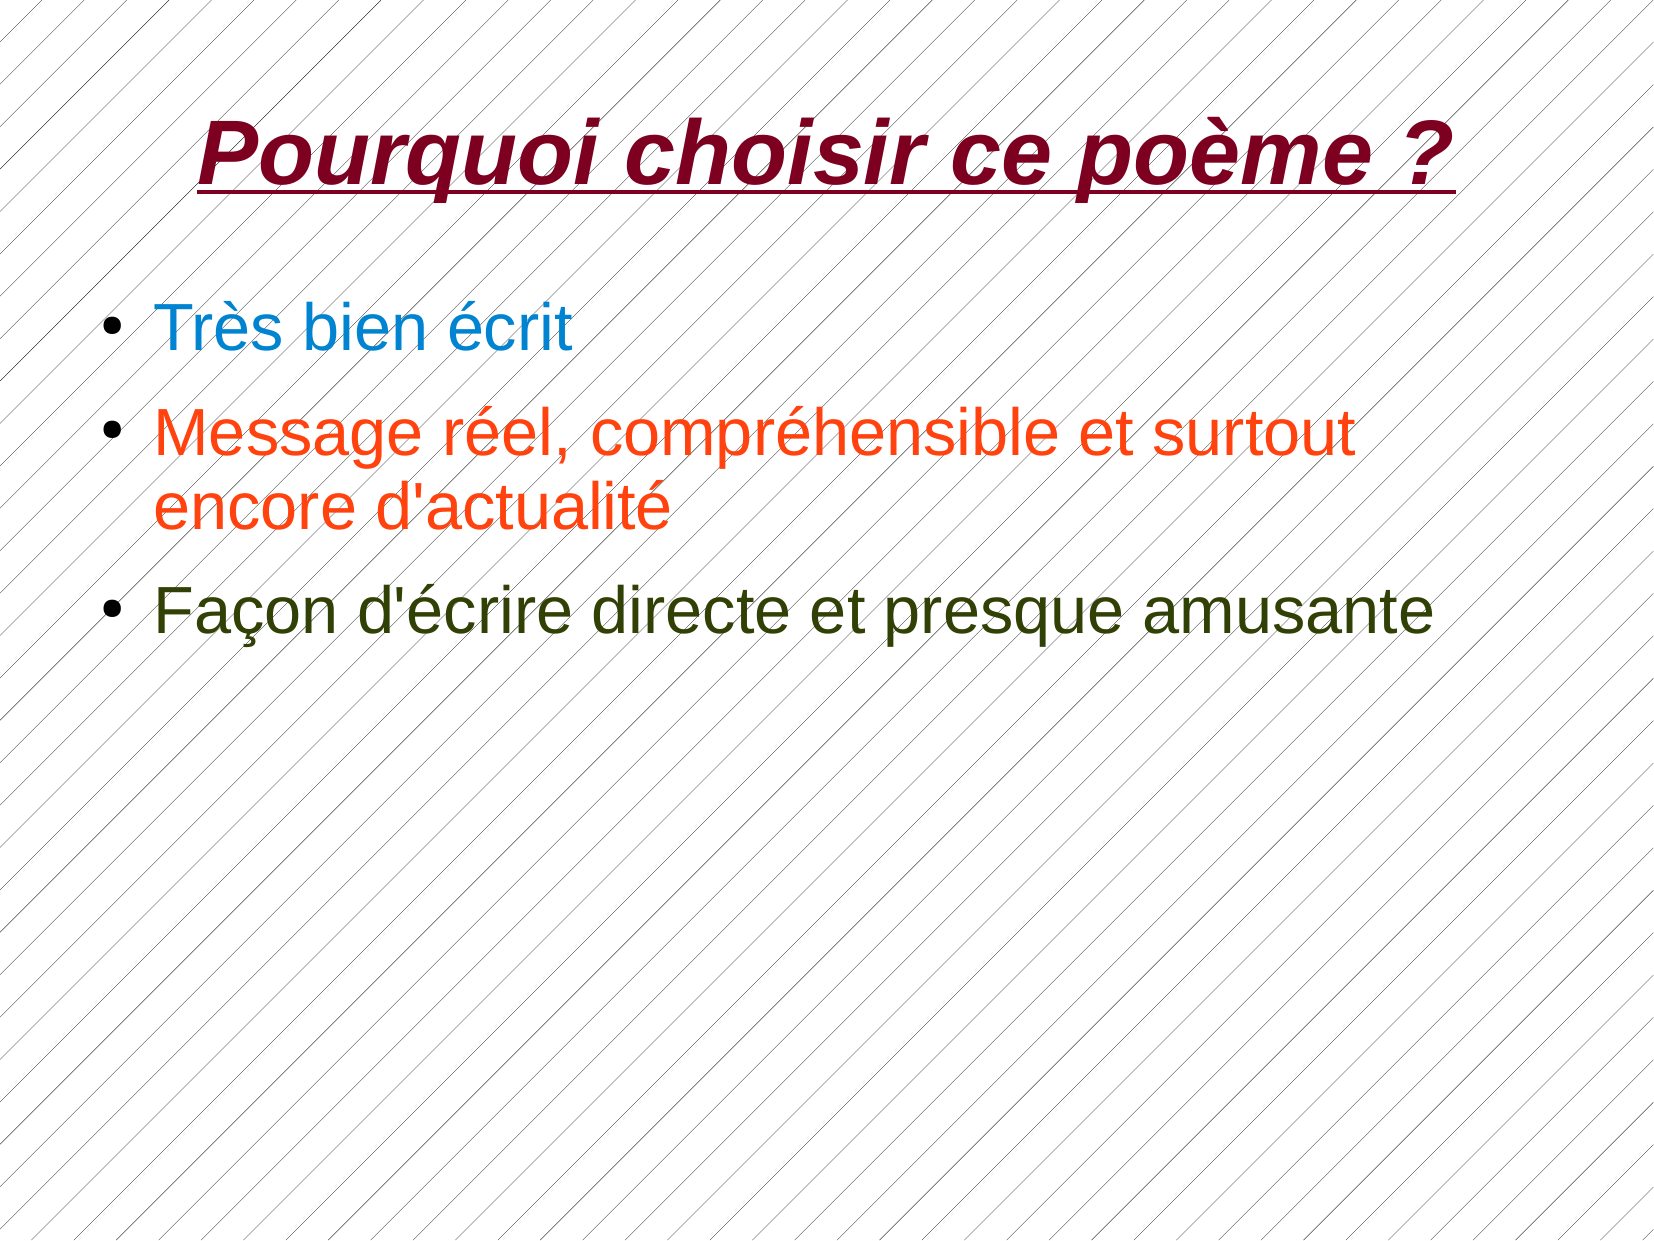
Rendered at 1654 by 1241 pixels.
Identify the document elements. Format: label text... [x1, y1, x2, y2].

list Très bien écrit Message réel, compréhensible et surtout encore d'actualité Façon d'écrire directe et presque amusante [82, 290, 1571, 1109]
title Pourquoi choisir ce poème ? [82, 49, 1571, 257]
